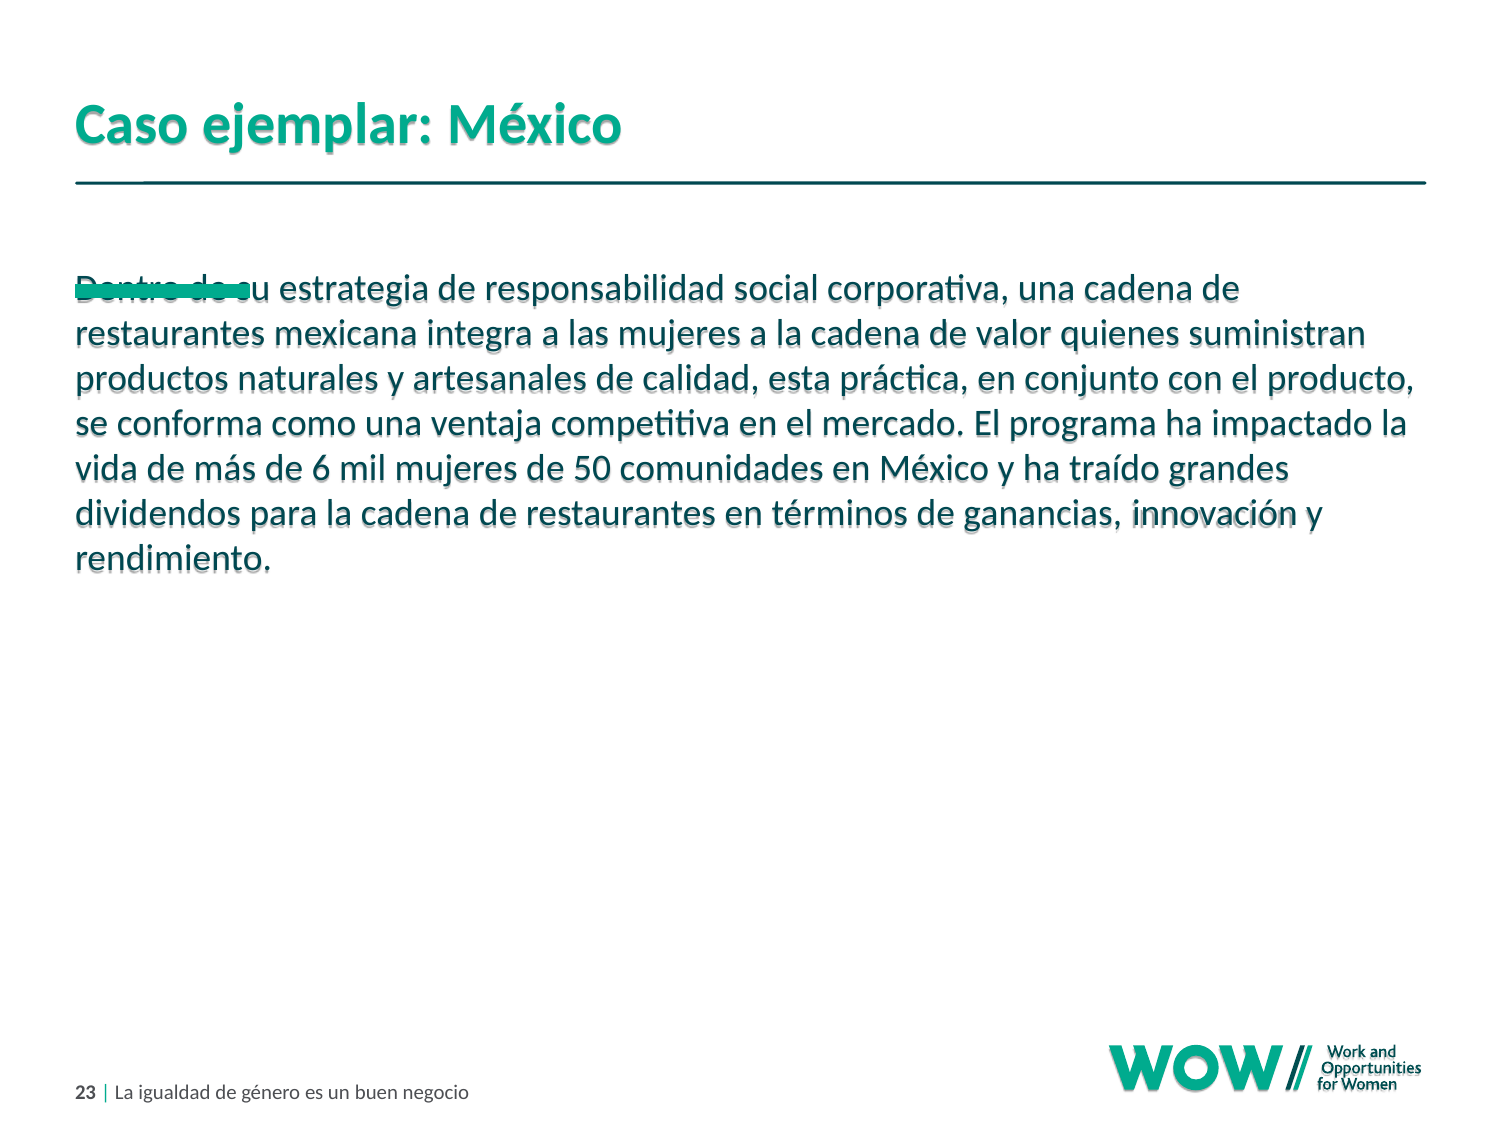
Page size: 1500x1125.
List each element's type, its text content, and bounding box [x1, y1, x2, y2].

title Caso ejemplar: México [75, 41, 1424, 156]
text_box 23 | La igualdad de género es un buen negocio [75, 1045, 700, 1106]
list Dentro de su estrategia de responsabilidad social corporativa, una cadena de restaurantes mexicana integra a las mujeres a la cadena de valor quienes suministran productos naturales y artesanales de calidad, esta práctica, en conjunto con el producto, se conforma como una ventaja competitiva en el mercado. El programa ha impactado la vida de más de 6 mil mujeres de 50 comunidades en México y ha traído grandes dividendos para la cadena de restaurantes en términos de ganancias, innovación y rendimiento. [75, 351, 1240, 1018]
